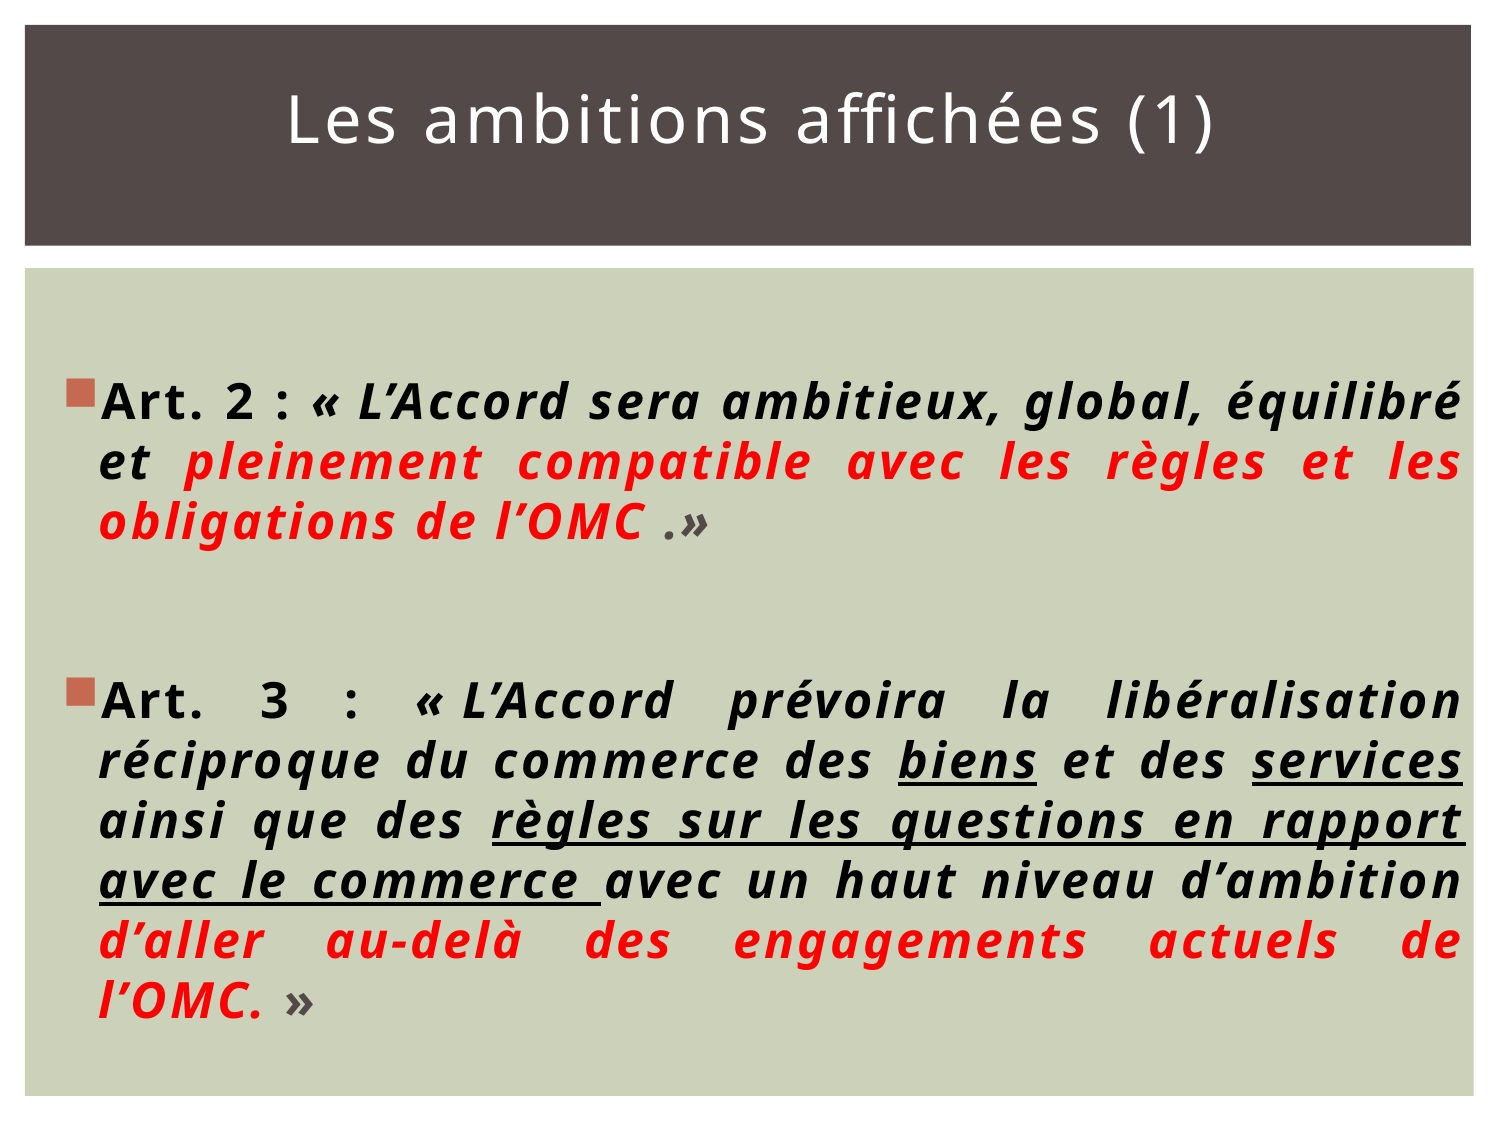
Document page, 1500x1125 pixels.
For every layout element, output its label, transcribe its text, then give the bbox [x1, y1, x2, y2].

title Les ambitions affichées (1) [75, 45, 1425, 190]
list Art. 2 : « L’Accord sera ambitieux, global, équilibré et pleinement compatible avec les règles et les obligations de l’OMC .» Art. 3 : « L’Accord prévoira la libéralisation réciproque du commerce des biens et des services ainsi que des règles sur les questions en rapport avec le commerce avec un haut niveau d’ambition d’aller au-delà des engagements actuels de l’OMC. » [38, 272, 1481, 1073]
